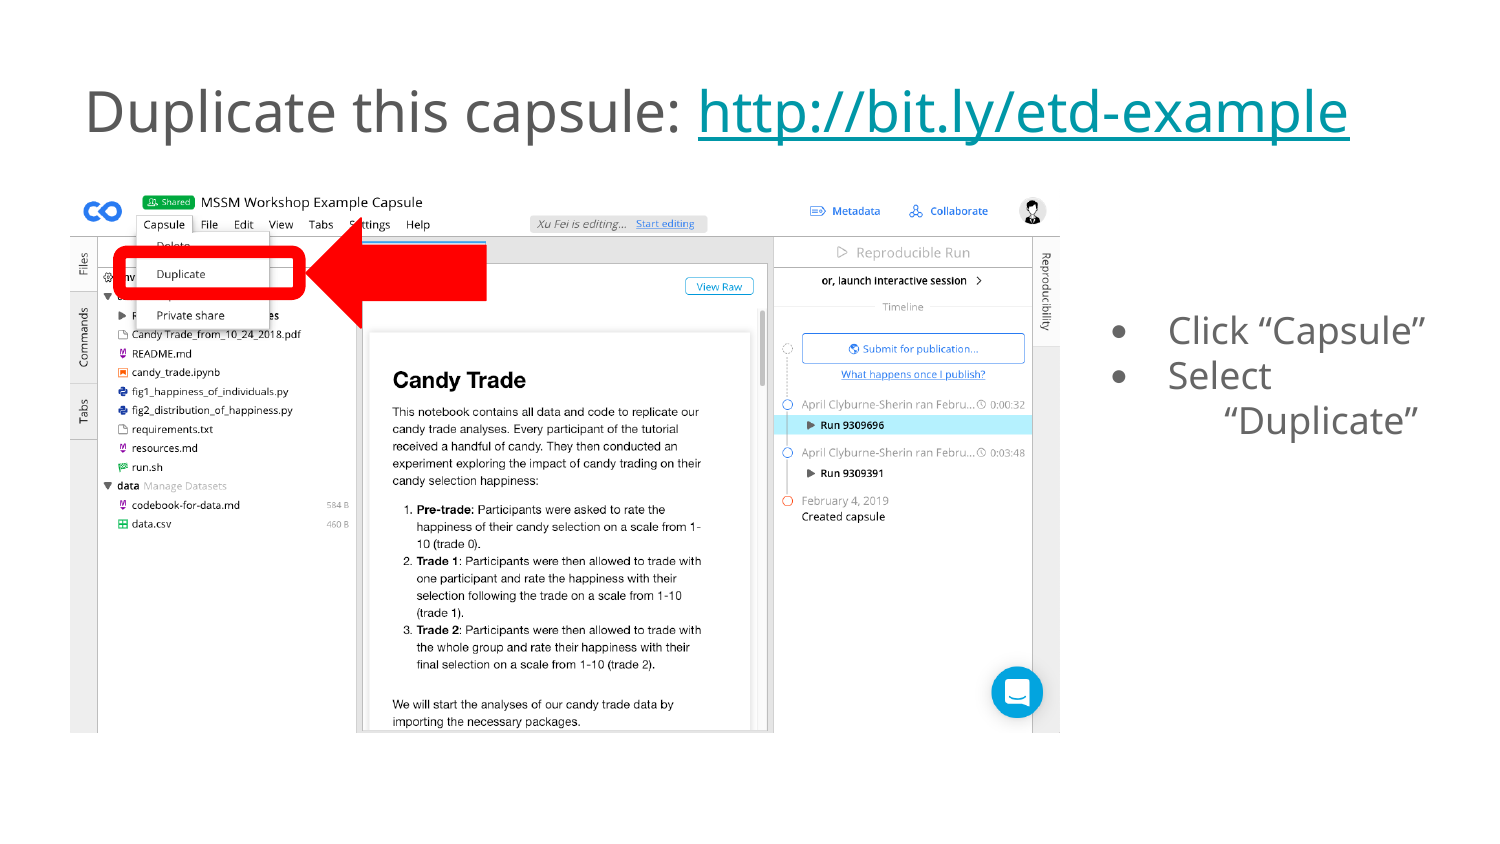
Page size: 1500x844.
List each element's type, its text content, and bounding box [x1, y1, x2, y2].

text_box Click “Capsule” Select “Duplicate” [1059, 247, 1480, 764]
list Duplicate this capsule: http://bit.ly/etd-example [70, 49, 1433, 188]
picture [70, 187, 1060, 733]
text_box [306, 217, 486, 328]
